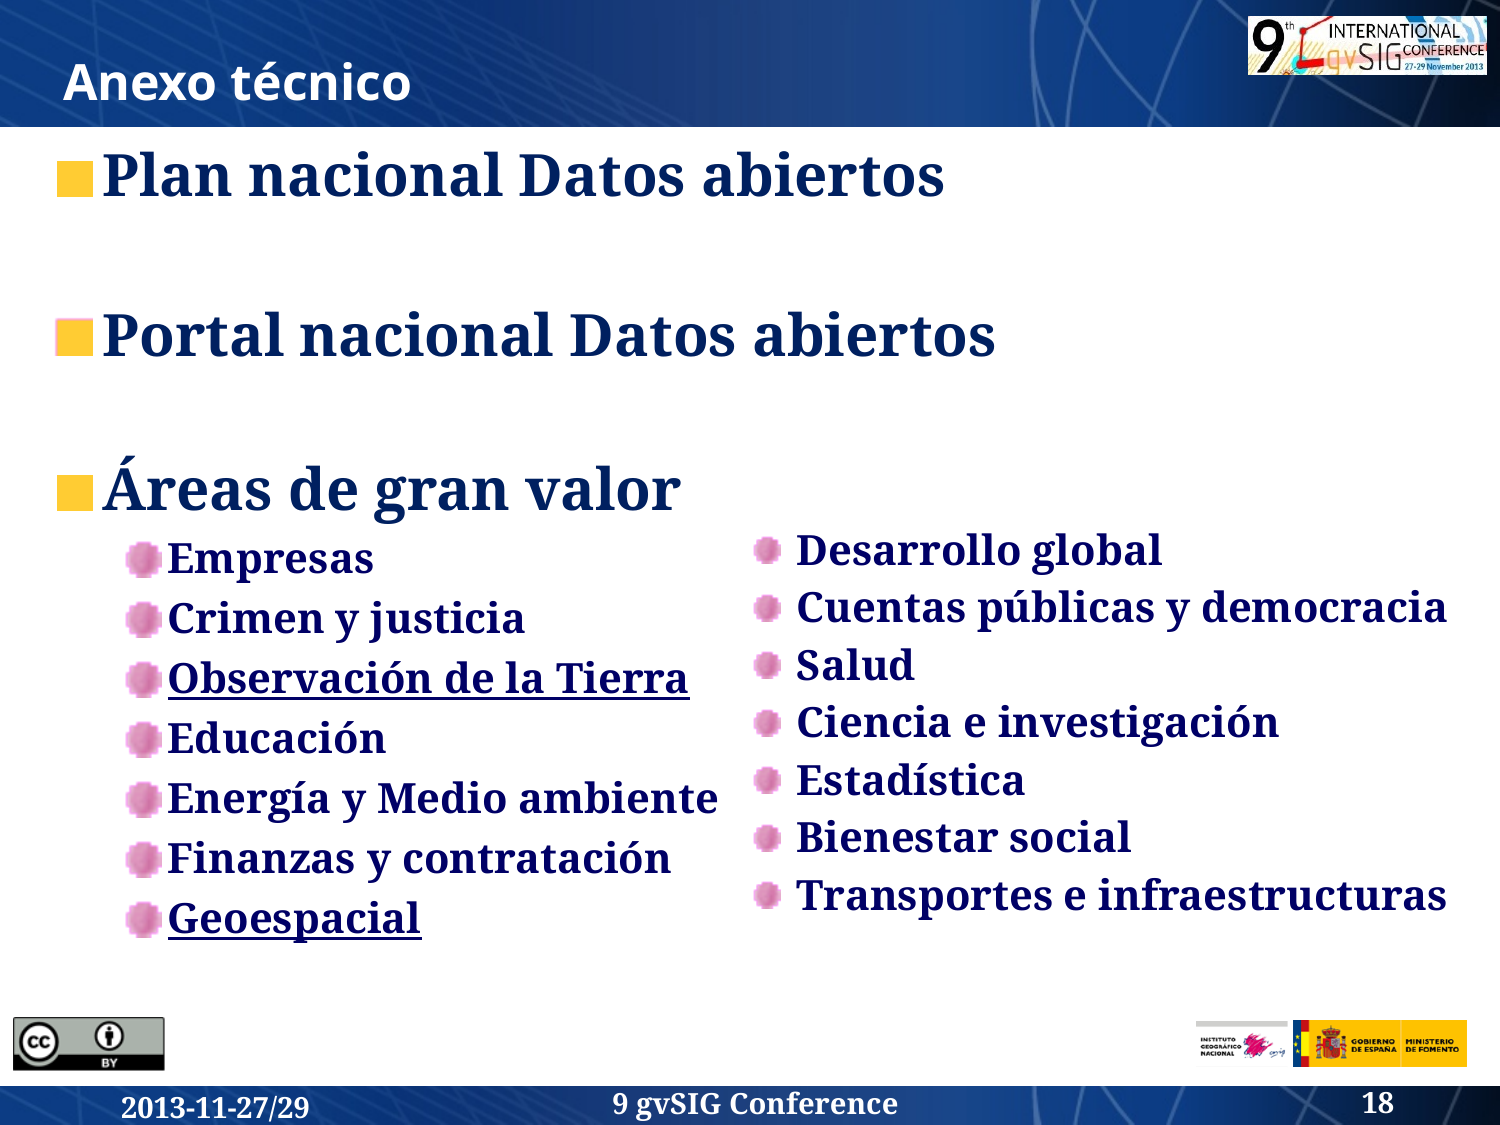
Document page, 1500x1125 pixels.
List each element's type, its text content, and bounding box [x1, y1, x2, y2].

list Plan nacional Datos abiertos Portal nacional Datos abiertos Áreas de gran valor Empresas Crimen y justicia Observación de la Tierra Educación Energía y Medio ambiente Finanzas y contratación Geoespacial [31, 130, 1465, 1076]
picture [0, 0, 1500, 127]
picture [750, 706, 781, 737]
picture [0, 1086, 1500, 1125]
picture [750, 648, 781, 679]
picture [750, 821, 781, 852]
picture [750, 533, 781, 564]
title Anexo técnico [0, 43, 1275, 107]
picture [750, 878, 781, 909]
picture [750, 763, 781, 794]
picture [750, 591, 781, 622]
picture [13, 1017, 31, 1072]
text_box Desarrollo global Cuentas públicas y democracia Salud Ciencia e investigación Estadística Bienestar social Transportes e infraestructuras [660, 516, 1500, 1058]
